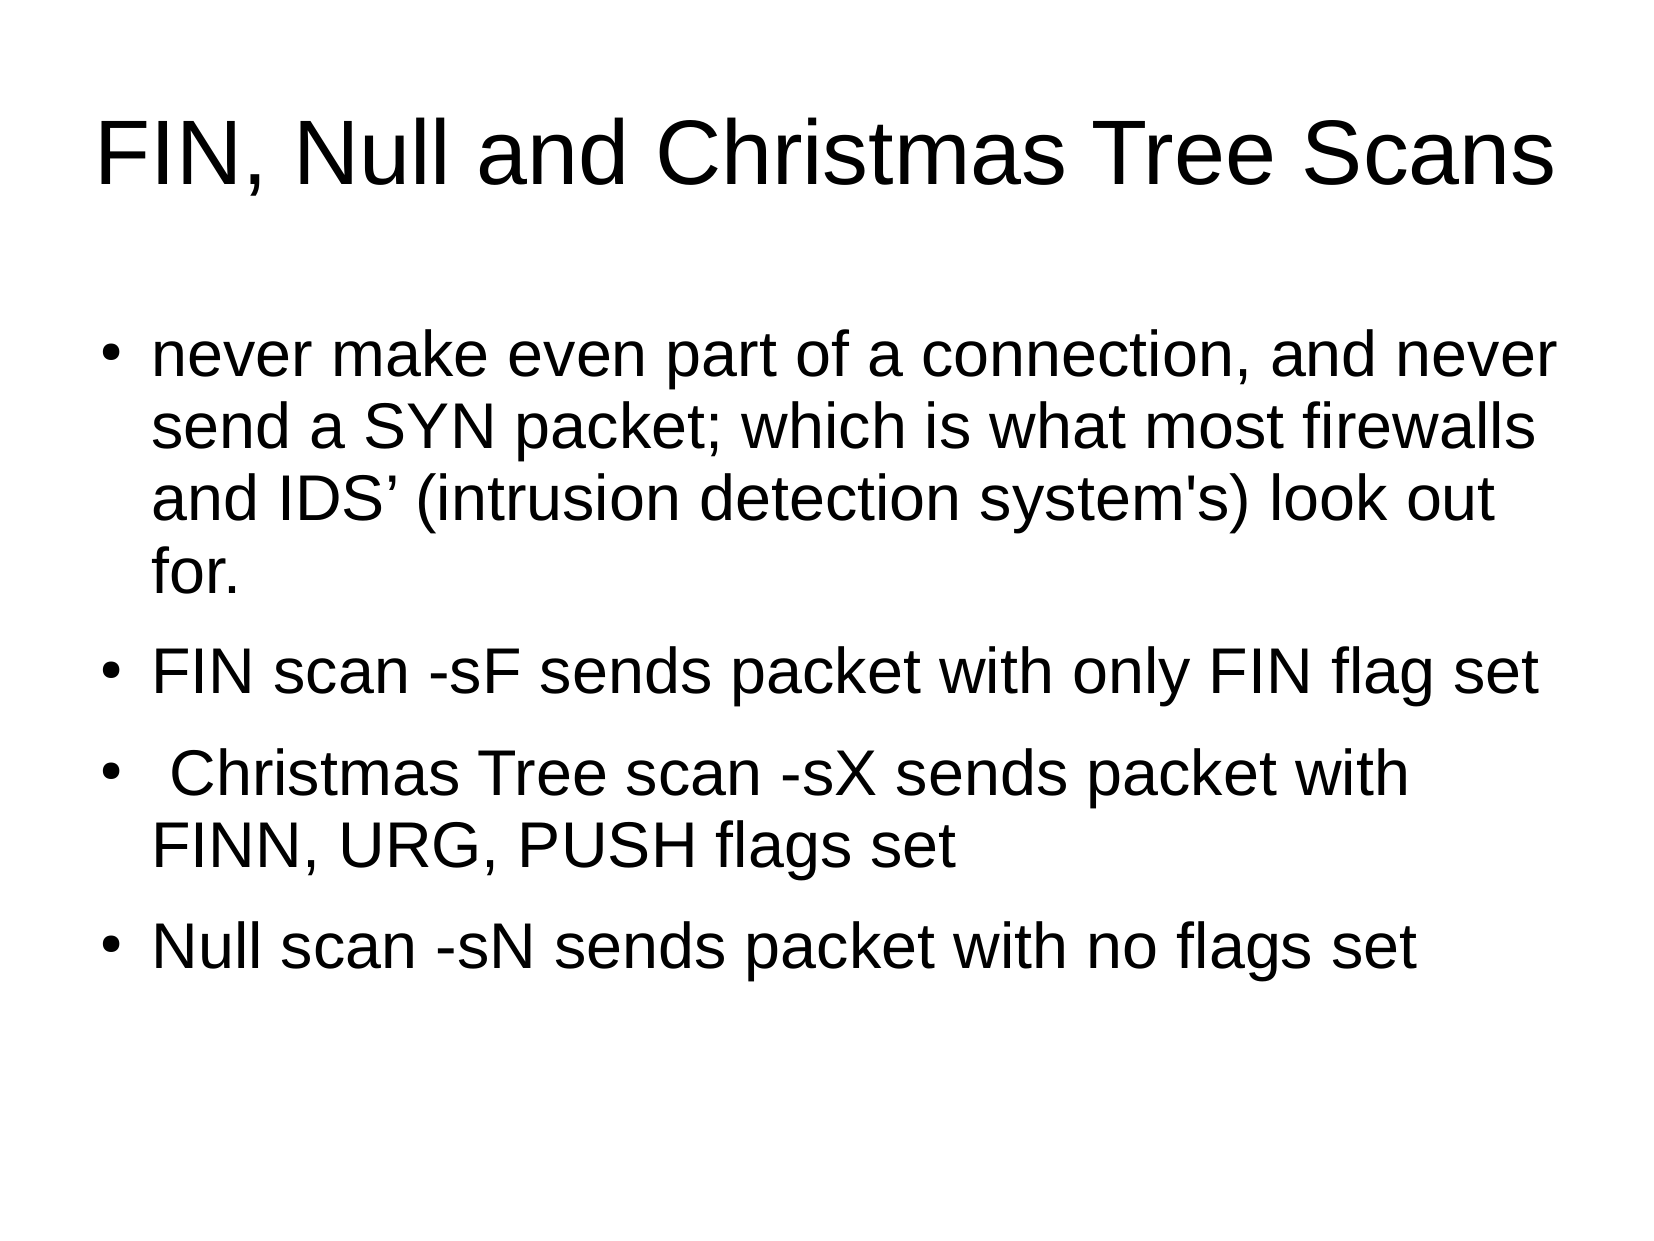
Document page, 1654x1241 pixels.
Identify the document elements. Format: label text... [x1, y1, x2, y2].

title FIN, Null and Christmas Tree Scans [82, 49, 1571, 257]
list never make even part of a connection, and never send a SYN packet; which is what most firewalls and IDS’ (intrusion detection system's) look out for. FIN scan -sF sends packet with only FIN flag set Christmas Tree scan -sX sends packet with FINN, URG, PUSH flags set Null scan -sN sends packet with no flags set [82, 290, 1571, 1010]
